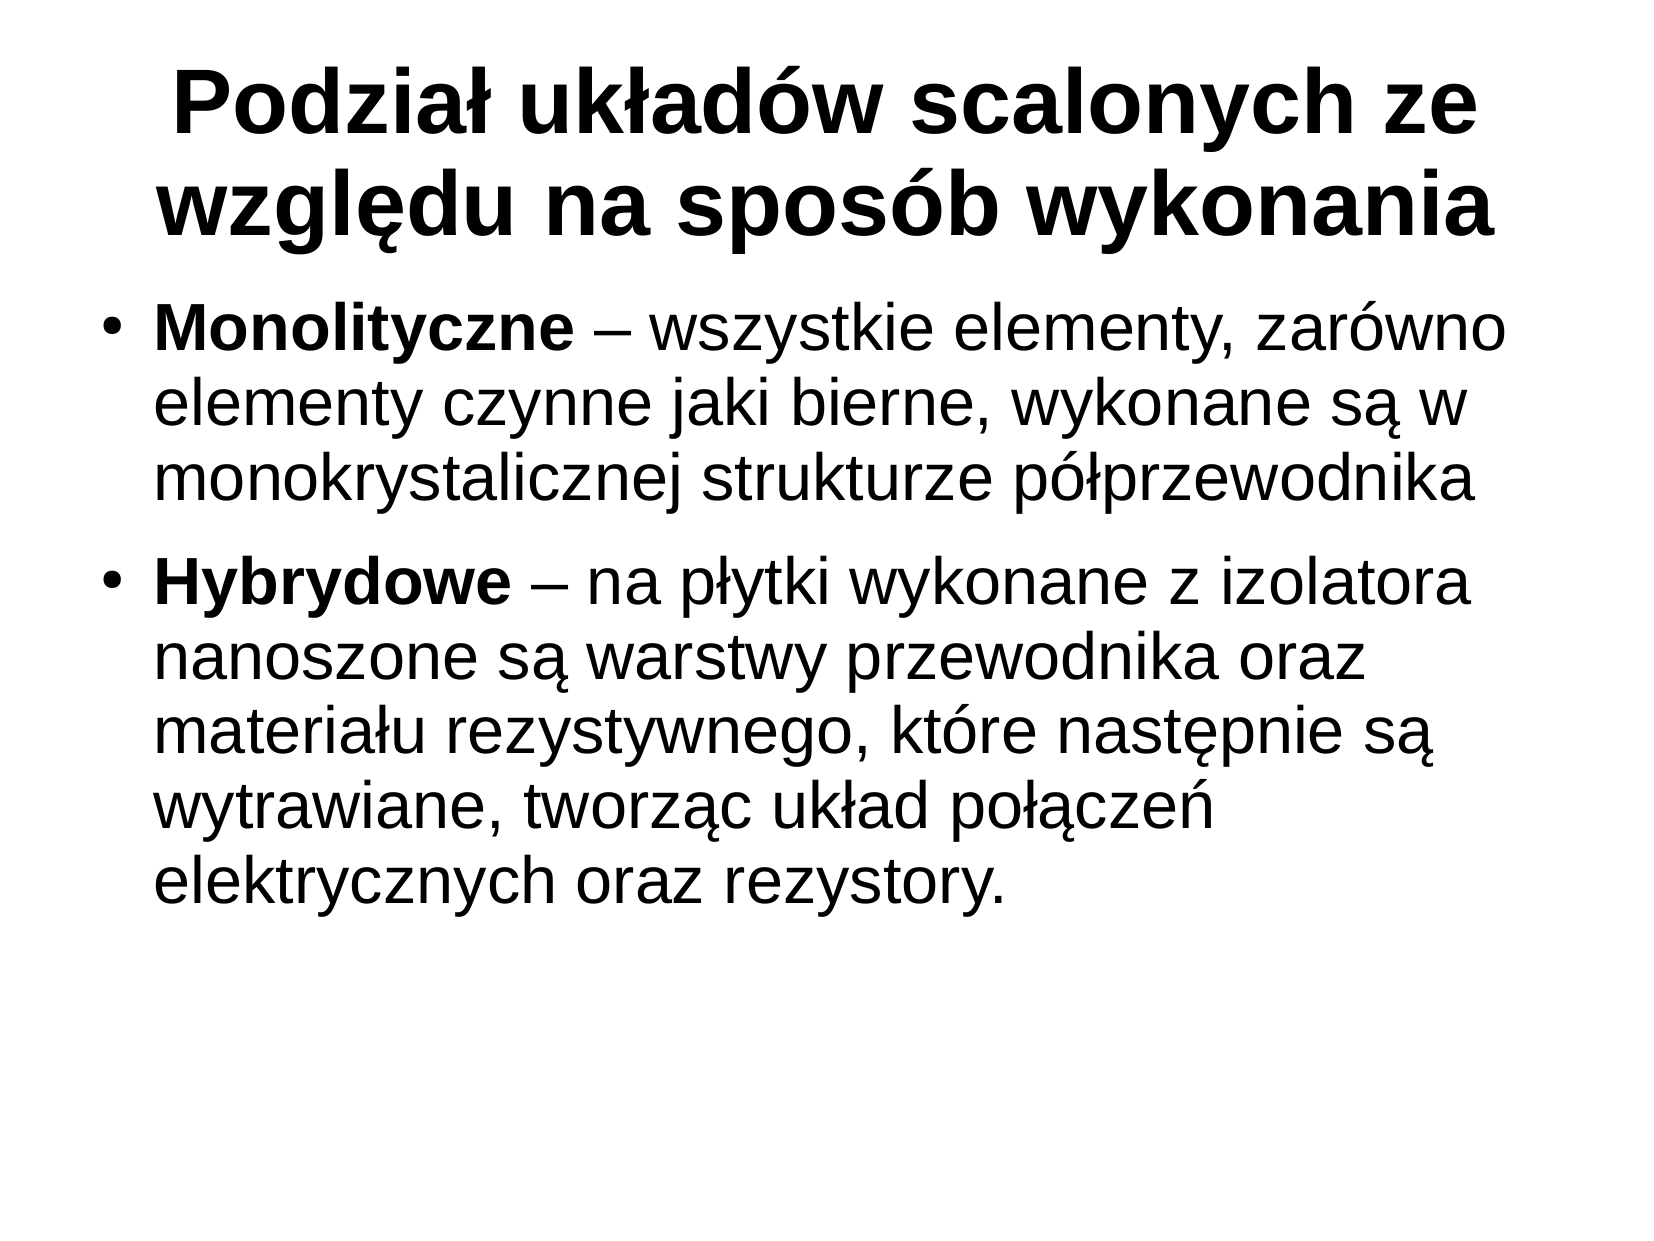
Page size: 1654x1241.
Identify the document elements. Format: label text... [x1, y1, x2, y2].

list Monolityczne – wszystkie elementy, zarówno elementy czynne jaki bierne, wykonane są w monokrystalicznej strukturze półprzewodnika Hybrydowe – na płytki wykonane z izolatora nanoszone są warstwy przewodnika oraz materiału rezystywnego, które następnie są wytrawiane, tworząc układ połączeń elektrycznych oraz rezystory. [82, 290, 1571, 1109]
title Podział układów scalonych ze względu na sposób wykonania [82, 49, 1571, 257]
